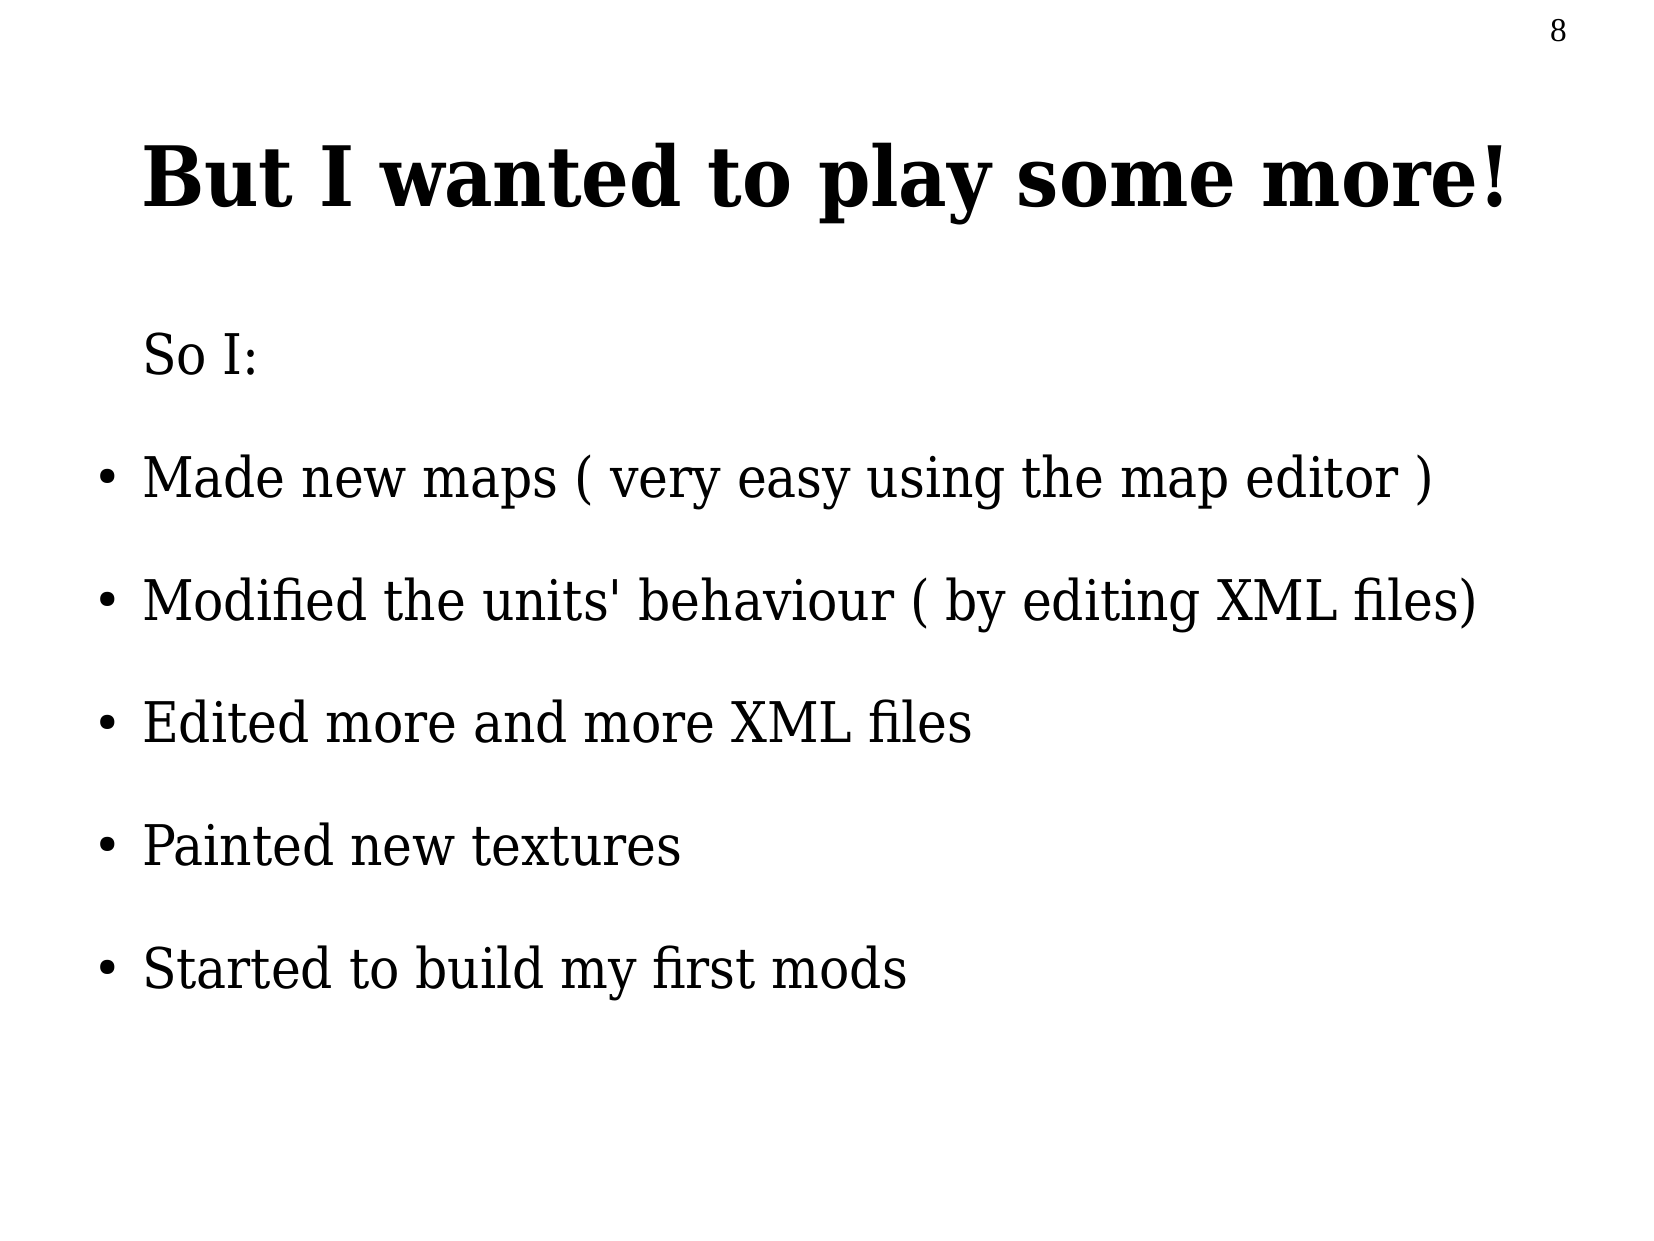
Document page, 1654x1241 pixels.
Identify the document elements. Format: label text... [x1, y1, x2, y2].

title But I wanted to play some more! [82, 49, 1571, 257]
list So I: Made new maps ( very easy using the map editor ) Modified the units' behaviour ( by editing XML files) Edited more and more XML files Painted new textures Started to build my first mods [82, 290, 1538, 1010]
